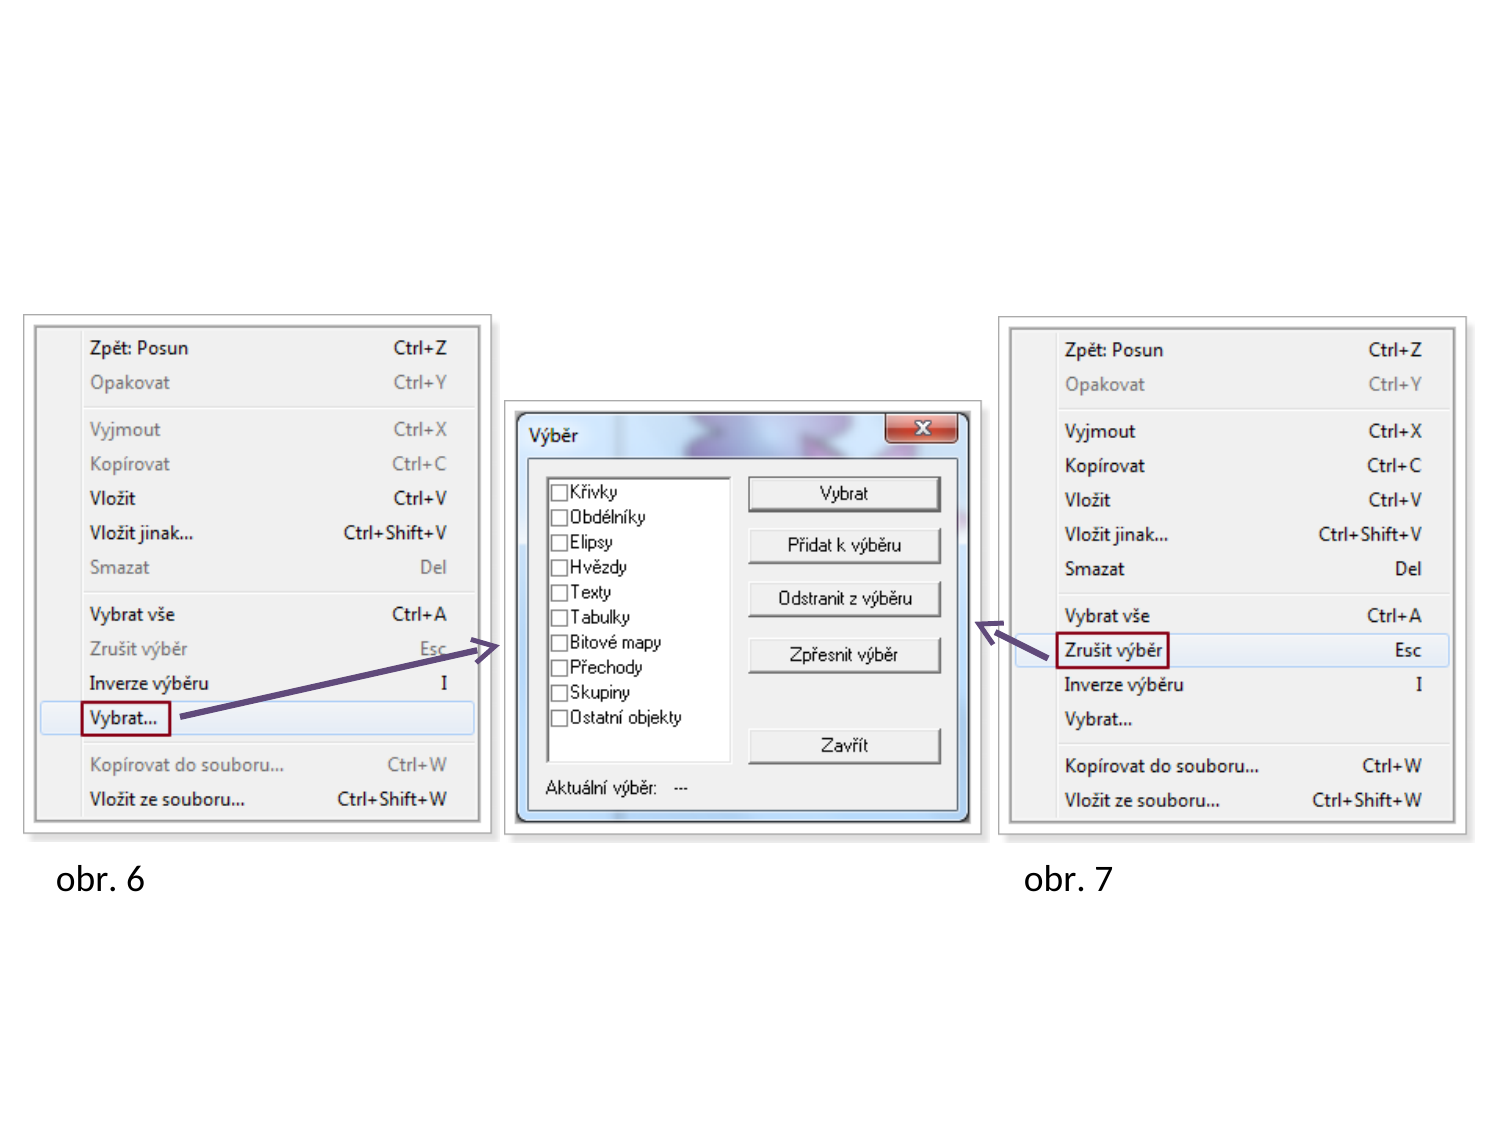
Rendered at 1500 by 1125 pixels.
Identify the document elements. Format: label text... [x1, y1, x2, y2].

picture [23, 314, 500, 842]
picture [998, 316, 1475, 843]
text_box obr. 6 [41, 846, 396, 907]
picture [504, 400, 990, 843]
text_box obr. 7 [1009, 846, 1239, 907]
